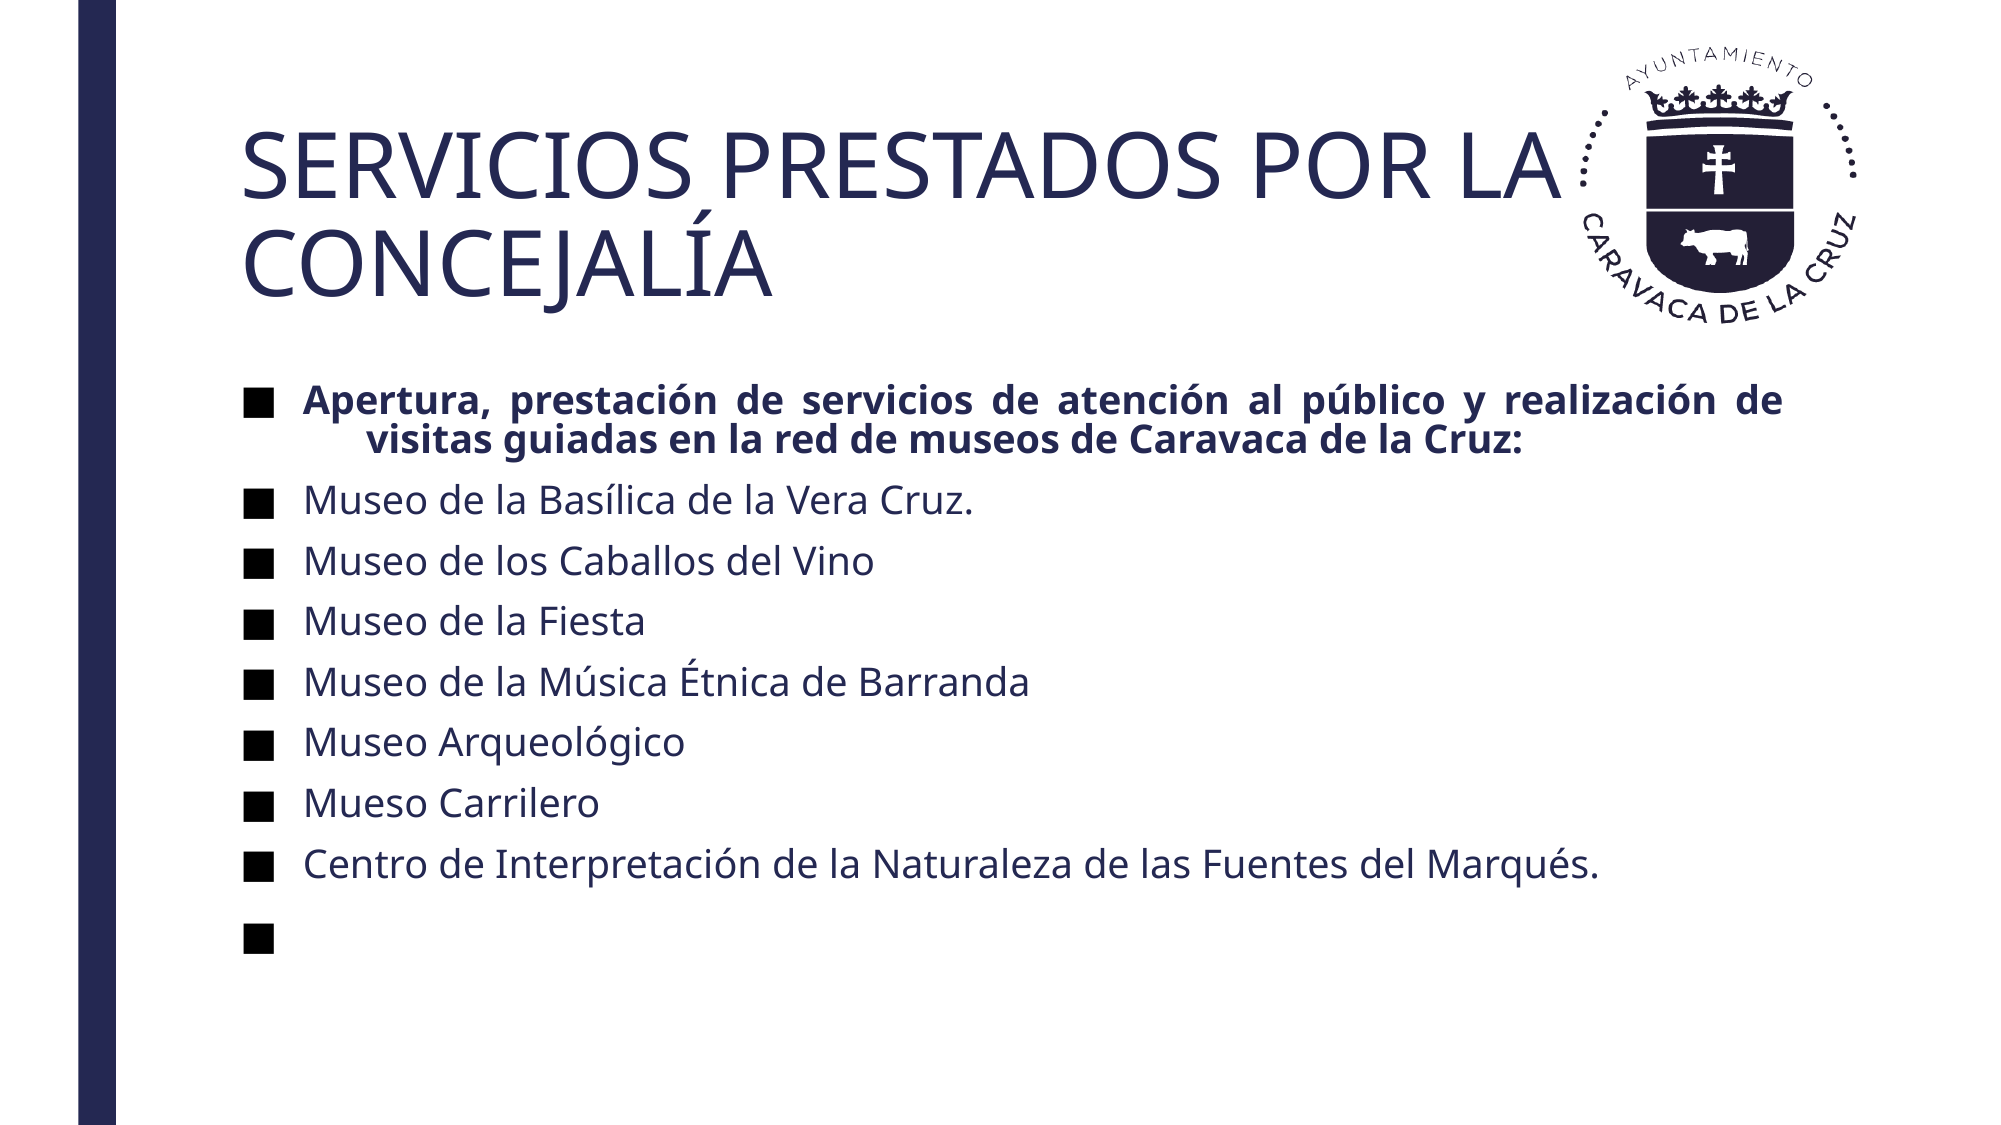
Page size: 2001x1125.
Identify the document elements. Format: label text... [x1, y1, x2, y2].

title SERVICIOS PRESTADOS POR LA CONCEJALÍA [225, 112, 1801, 357]
list Apertura, prestación de servicios de atención al público y realización de visitas guiadas en la red de museos de Caravaca de la Cruz: Museo de la Basílica de la Vera Cruz. Museo de los Caballos del Vino Museo de la Fiesta Museo de la Música Étnica de Barranda Museo Arqueológico Mueso Carrilero Centro de Interpretación de la Naturaleza de las Fuentes del Marqués. [225, 375, 1801, 963]
picture [1573, 44, 1864, 331]
